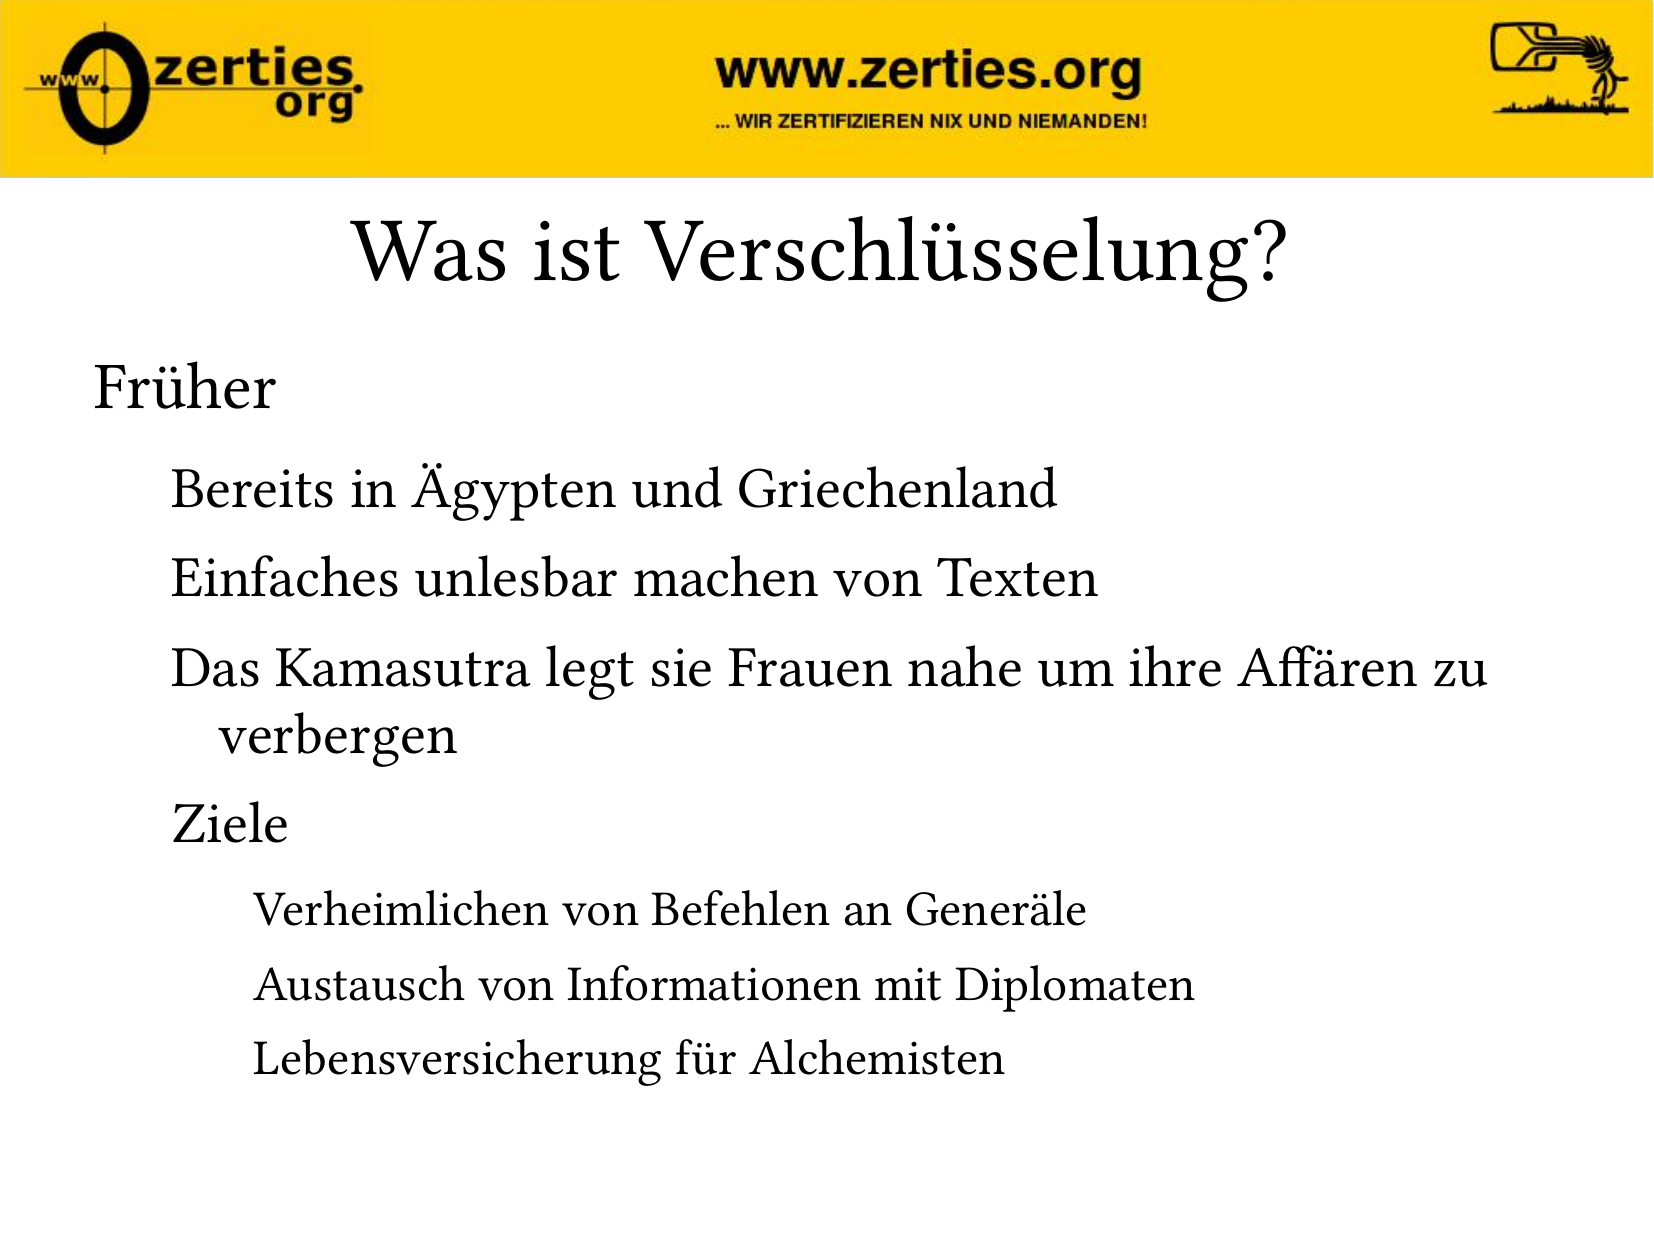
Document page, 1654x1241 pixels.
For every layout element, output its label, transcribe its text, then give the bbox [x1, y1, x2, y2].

picture [0, 0, 1654, 178]
title Was ist Verschlüsselung? [76, 177, 1565, 326]
list Früher Bereits in Ägypten und Griechenland Einfaches unlesbar machen von Texten Das Kamasutra legt sie Frauen nahe um ihre Affären zu verbergen Ziele Verheimlichen von Befehlen an Generäle Austausch von Informationen mit Diplomaten Lebensversicherung für Alchemisten [76, 349, 1565, 1145]
